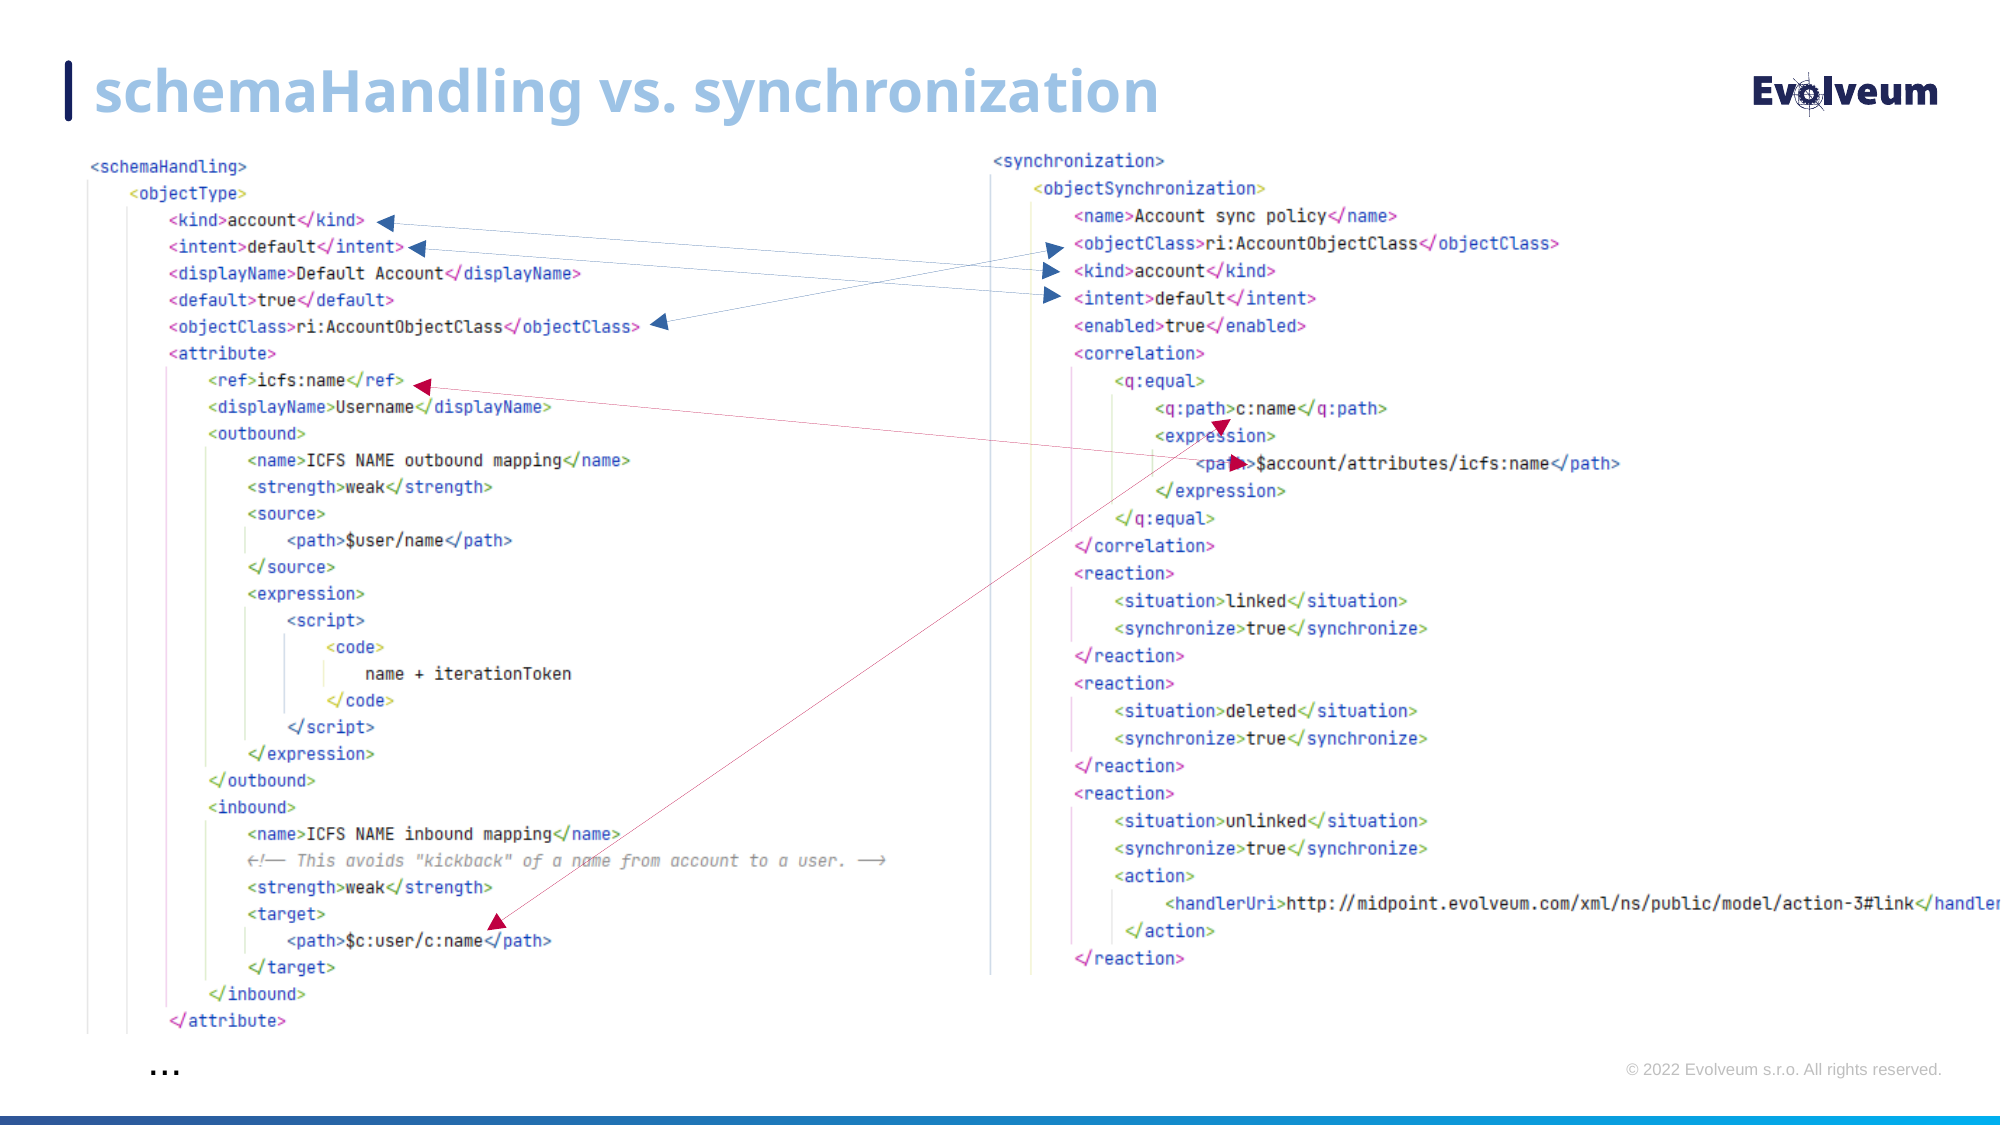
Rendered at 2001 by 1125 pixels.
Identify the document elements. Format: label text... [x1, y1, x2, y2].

picture [885, 276, 916, 285]
picture [974, 147, 2001, 975]
title schemaHandling vs. synchronization [94, 47, 1687, 133]
picture [974, 439, 1172, 594]
picture [59, 156, 916, 1034]
text_box ... [147, 1033, 183, 1093]
